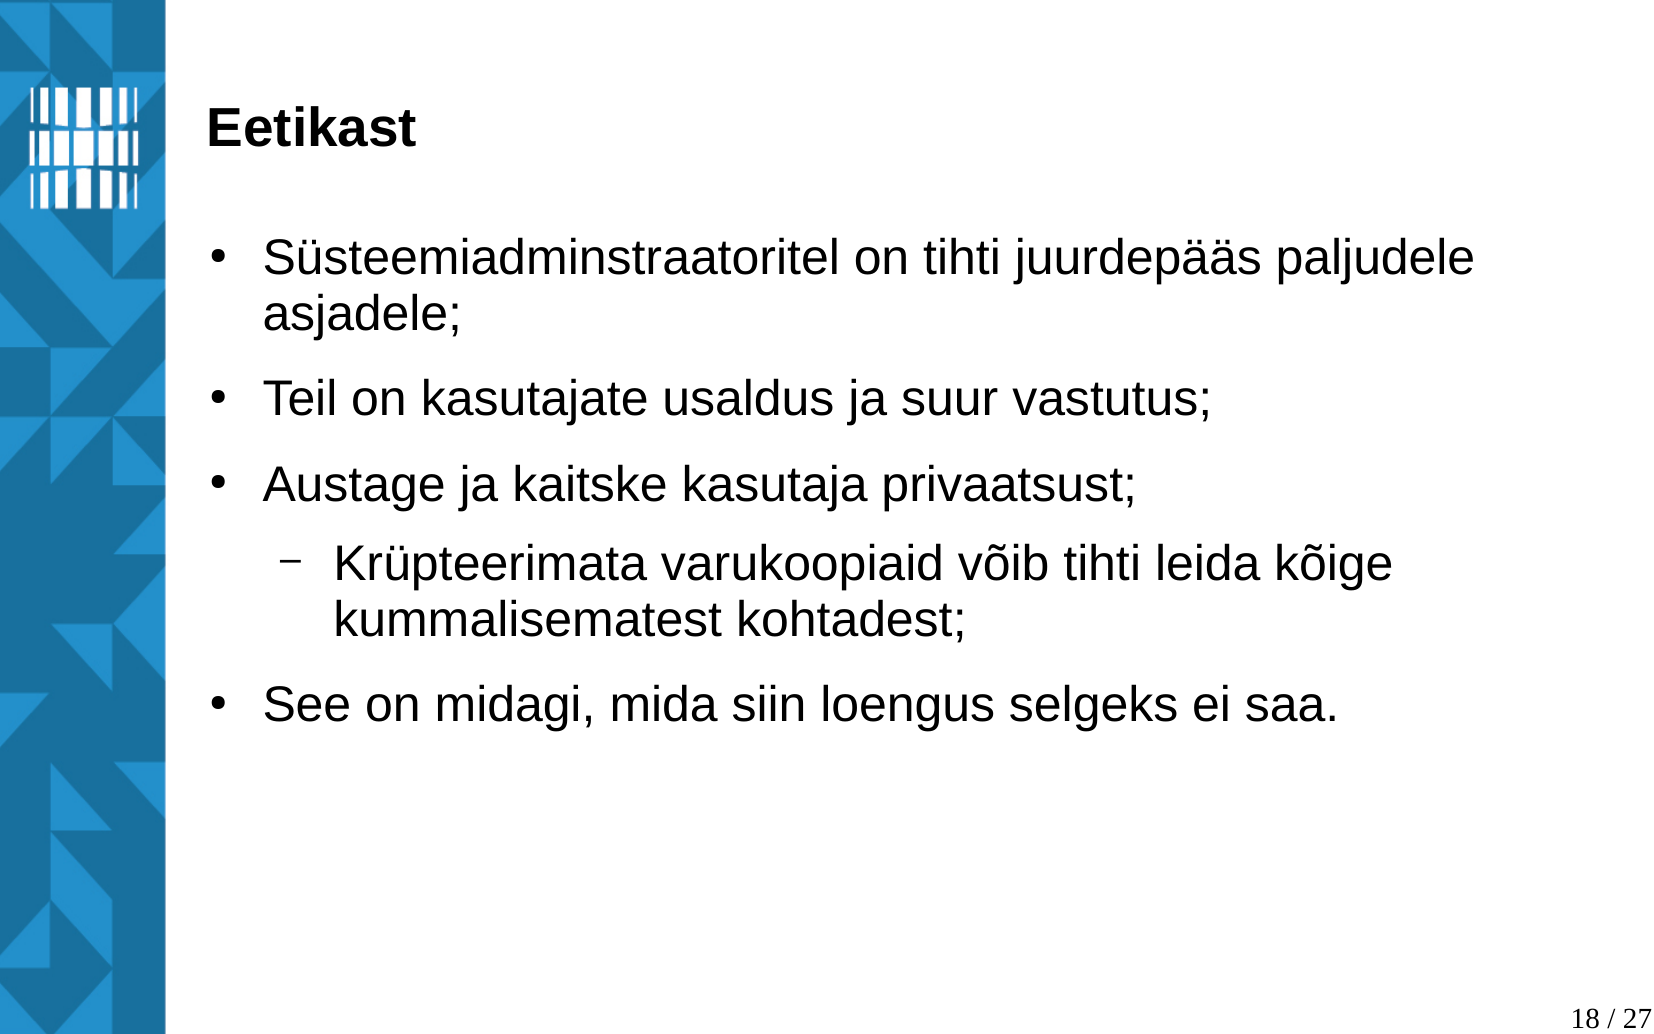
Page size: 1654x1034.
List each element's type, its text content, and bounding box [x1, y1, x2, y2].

title Eetikast [206, 41, 1565, 214]
list Süsteemiadminstraatoritel on tihti juurdepääs paljudele asjadele; Teil on kasutajate usaldus ja suur vastutus; Austage ja kaitske kasutaja privaatsust; Krüpteerimata varukoopiaid võib tihti leida kõige kummalisematest kohtadest; See on midagi, mida siin loengus selgeks ei saa. [191, 229, 1625, 886]
